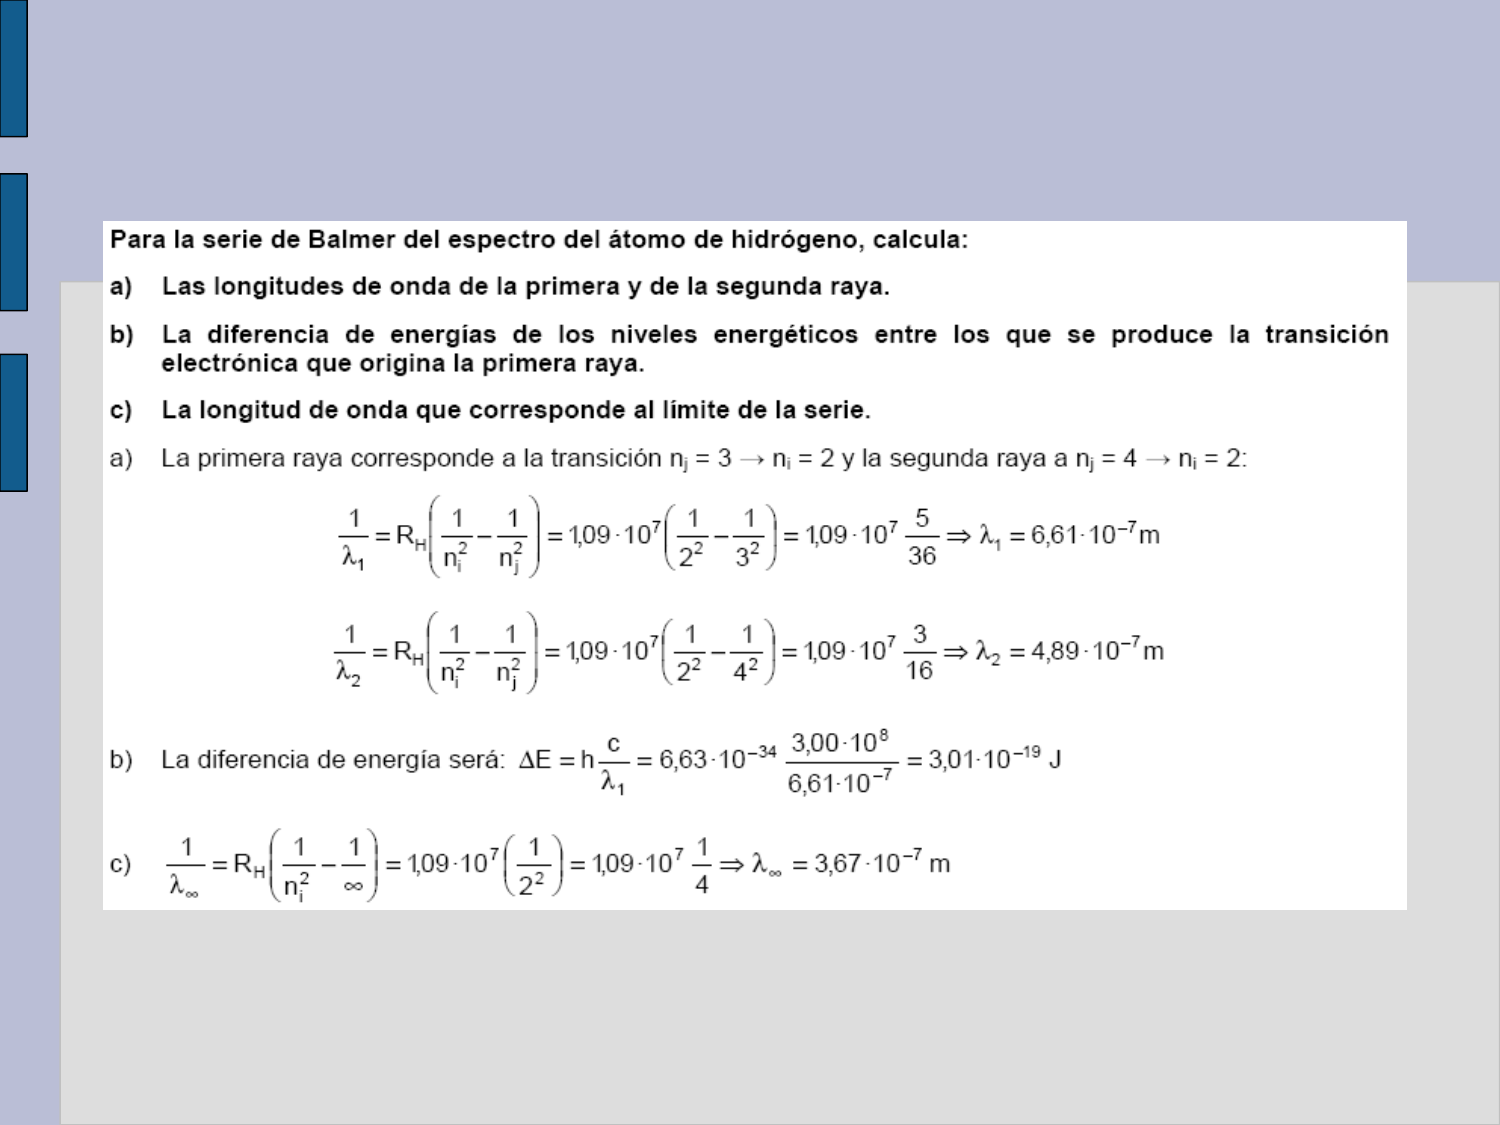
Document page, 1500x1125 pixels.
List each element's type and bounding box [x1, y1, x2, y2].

picture [103, 221, 1407, 910]
